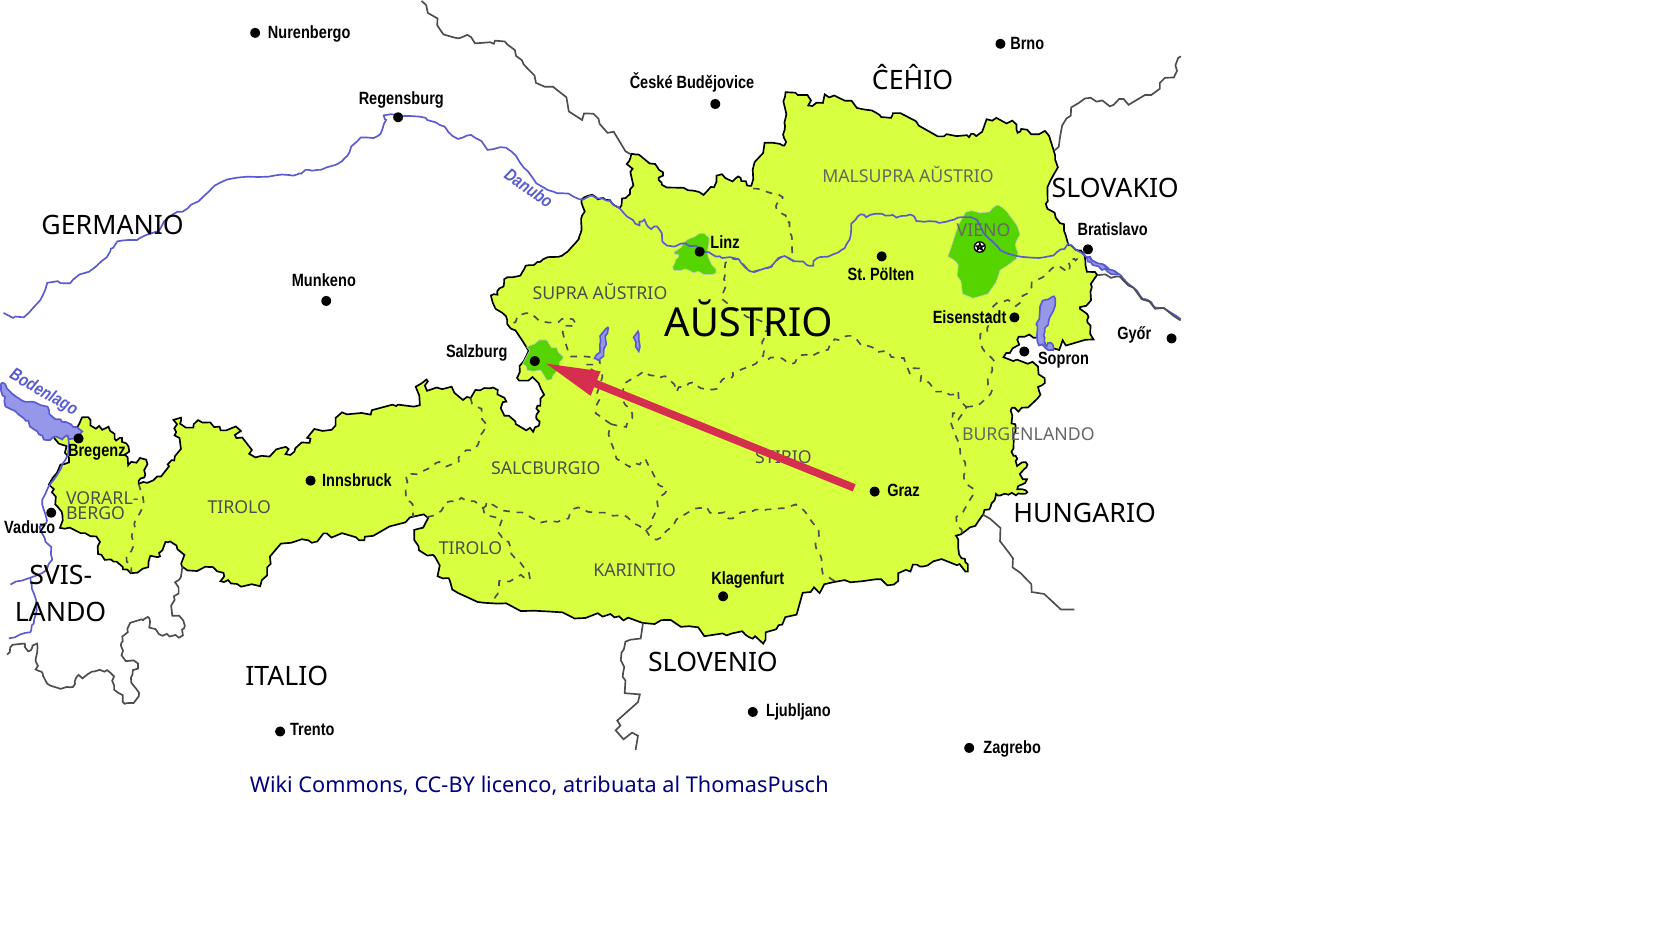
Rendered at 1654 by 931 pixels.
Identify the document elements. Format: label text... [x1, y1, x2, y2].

text_box Wiki Commons, CC-BY licenco, atribuata al ThomasPusch [221, 757, 845, 820]
picture [0, 0, 1203, 758]
